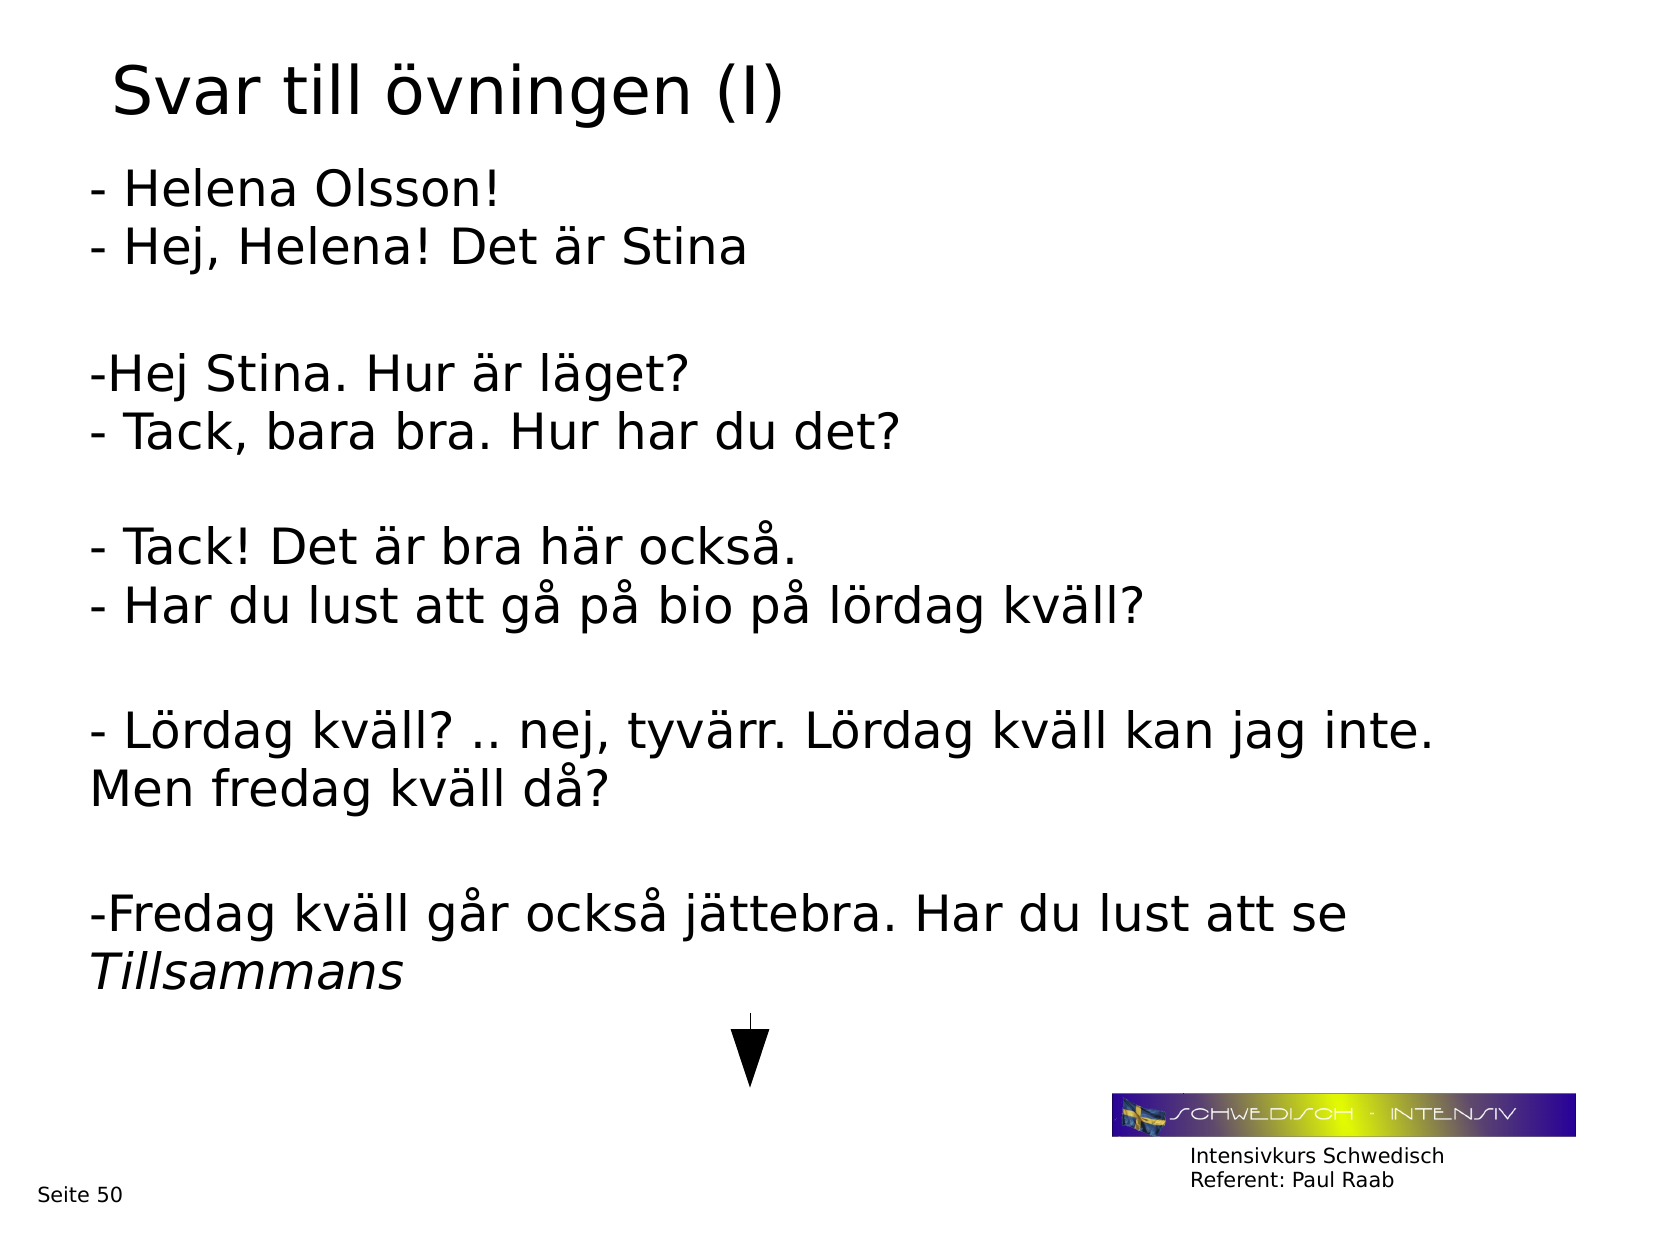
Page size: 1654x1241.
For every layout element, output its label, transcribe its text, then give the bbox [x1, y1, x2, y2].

text_box -Fredag kväll går också jättebra. Har du lust att se Tillsammans [75, 877, 1595, 1030]
text_box - Lördag kväll? .. nej, tyvärr. Lördag kväll kan jag inte. Men fredag kväll då? [75, 694, 1595, 847]
picture [1112, 1093, 1576, 1137]
text_box - Helena Olsson! - Hej, Helena! Det är Stina [75, 152, 788, 301]
text_box Svar till övningen (I) [75, 45, 826, 138]
text_box - Tack! Det är bra här också. - Har du lust att gå på bio på lördag kväll? [75, 511, 1183, 643]
text_box -Hej Stina. Hur är läget? - Tack, bara bra. Hur har du det? [75, 337, 920, 490]
